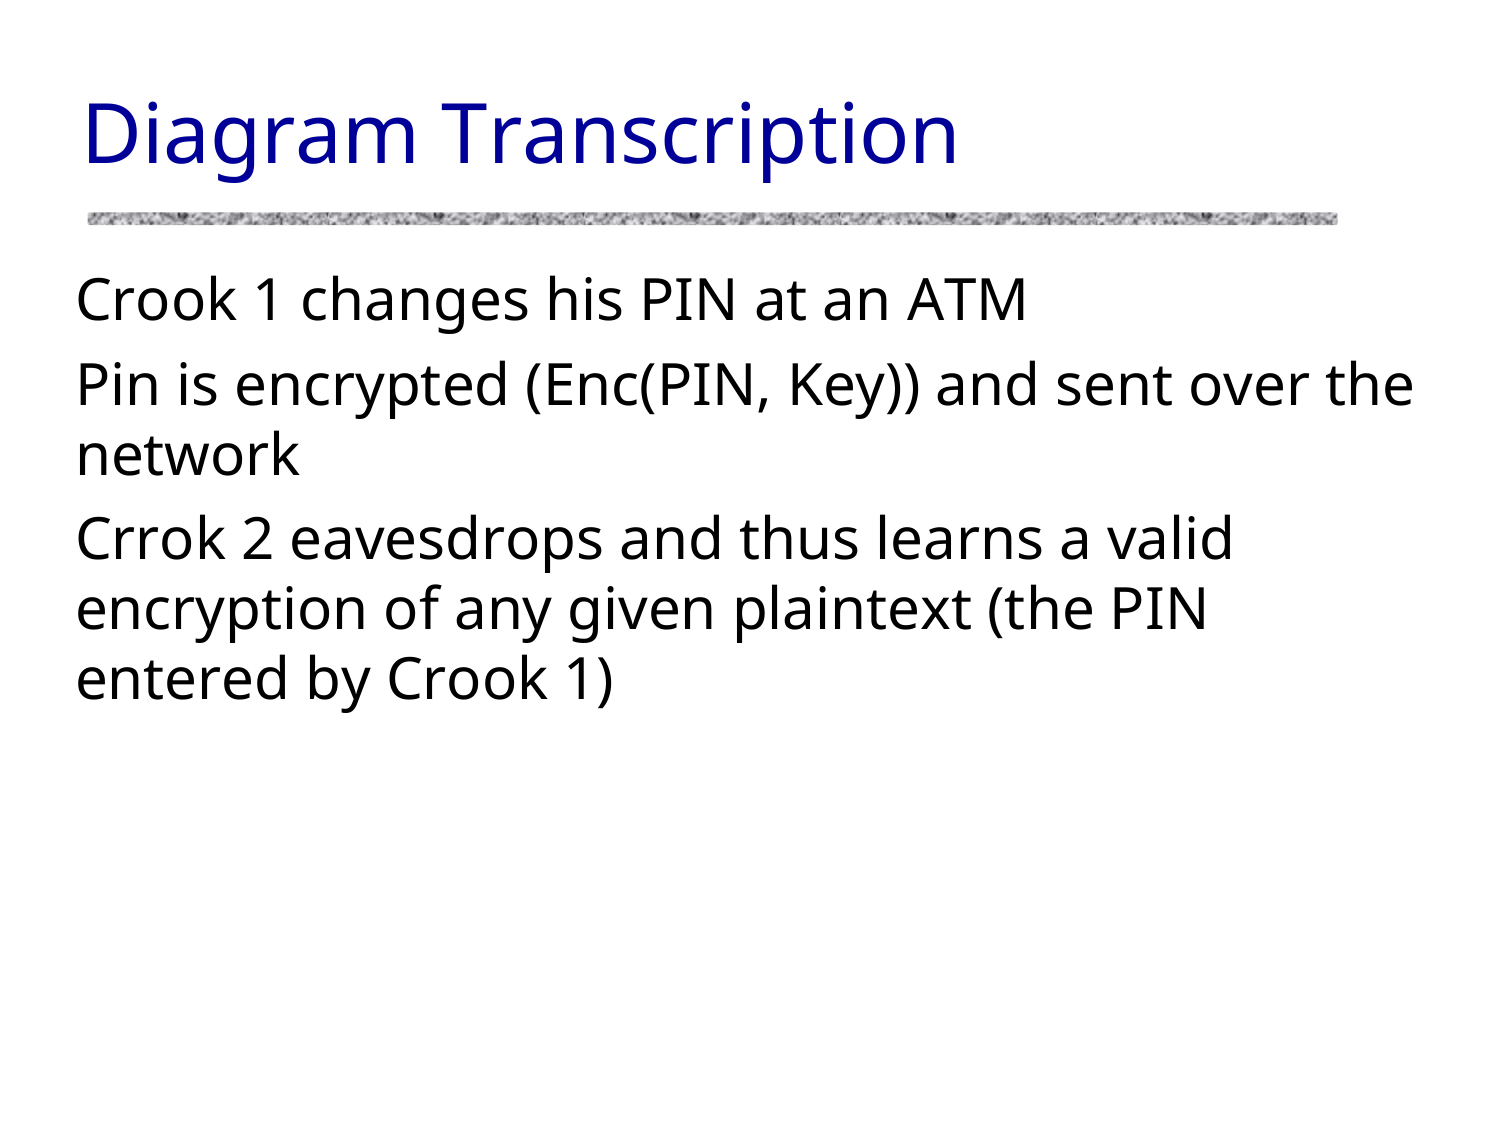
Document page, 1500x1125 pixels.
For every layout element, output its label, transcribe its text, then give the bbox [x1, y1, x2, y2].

title Diagram Transcription [66, 37, 1342, 188]
subtitle Crook 1 changes his PIN at an ATM Pin is encrypted (Enc(PIN, Key)) and sent over the network Crrok 2 eavesdrops and thus learns a valid encryption of any given plaintext (the PIN entered by Crook 1) [74, 262, 1417, 994]
picture [87, 212, 1338, 226]
